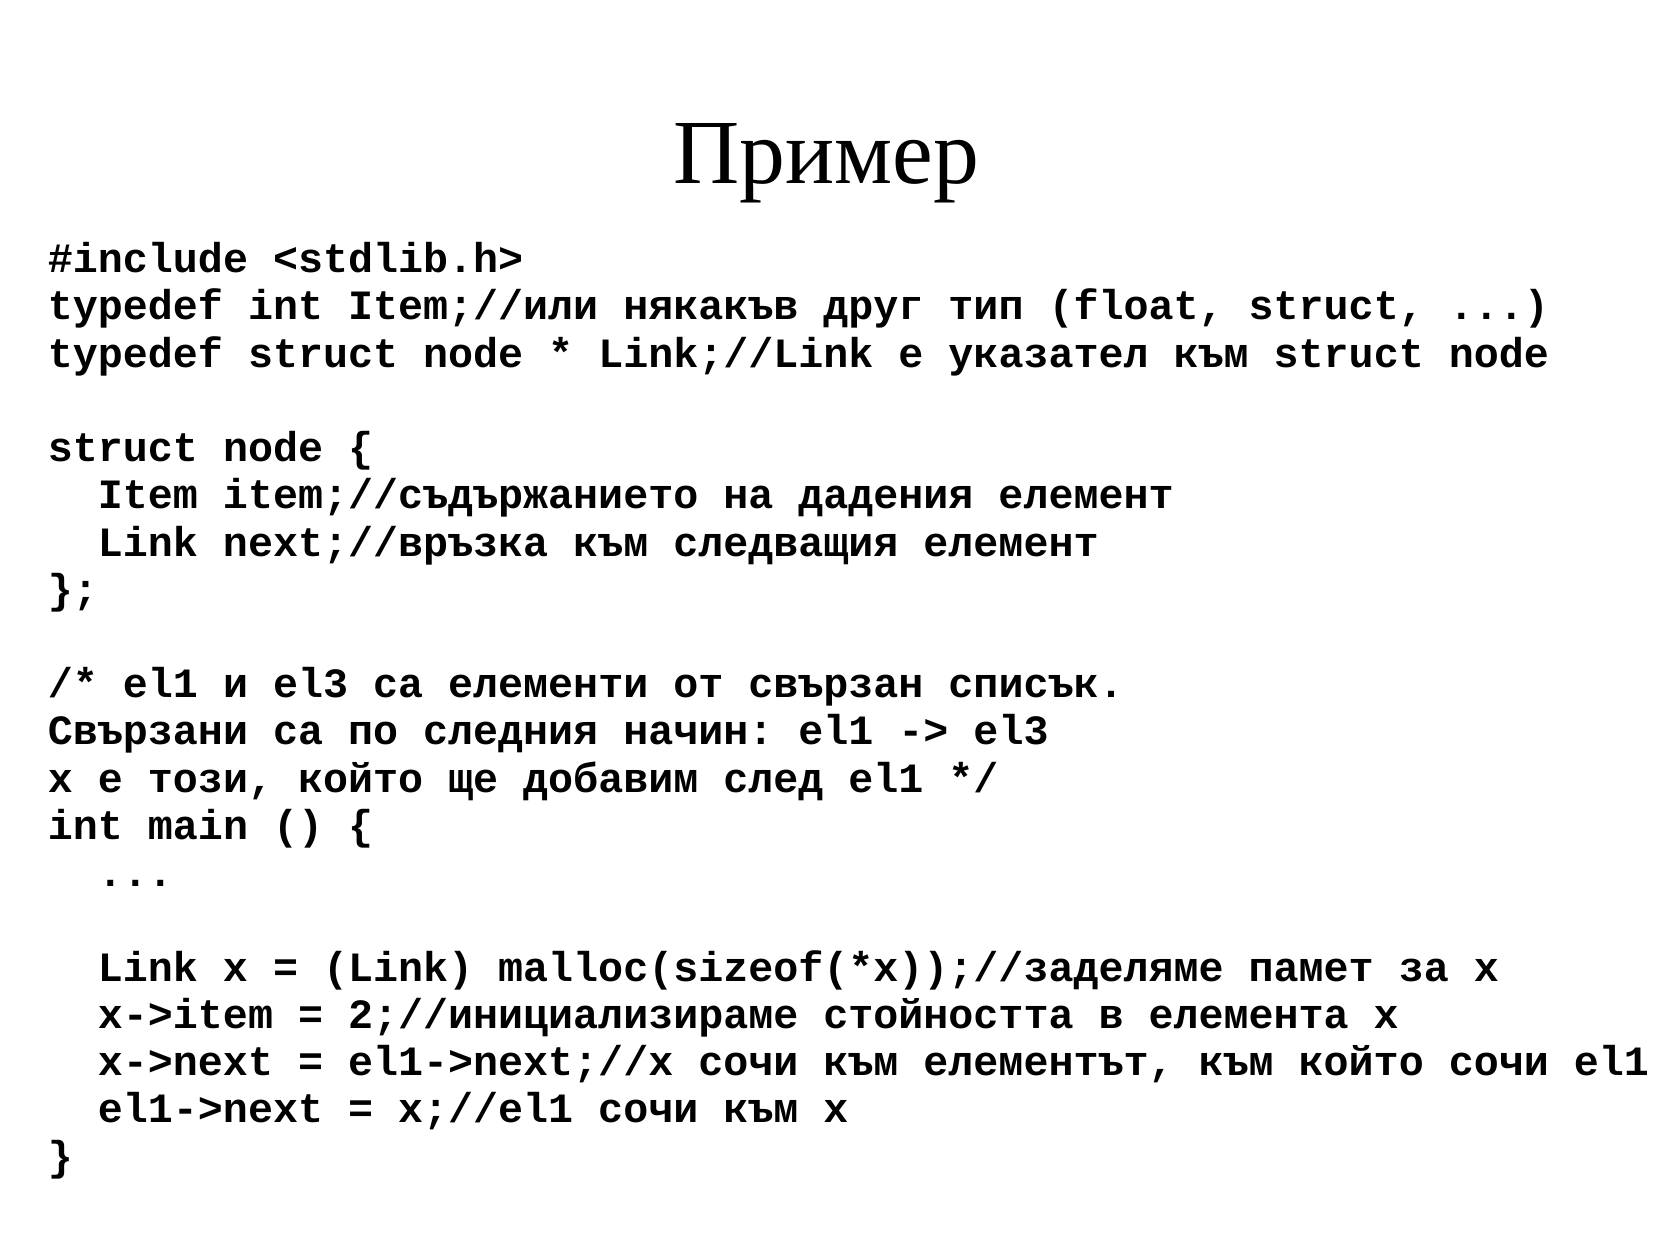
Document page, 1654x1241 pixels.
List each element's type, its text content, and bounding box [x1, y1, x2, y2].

text_box #include <stdlib.h> typedef int Item;//или някакъв друг тип (float, struct, ...) typedef struct node * Link;//Link е указател към struct node struct node { Item item;//съдържанието на дадения елемент Link next;//връзка към следващия елемент }; /* el1 и el3 са елементи от свързан списък. Свързани са по следния начин: el1 -> el3 x е този, който ще добавим след el1 */ int main () { ... Link x = (Link) malloc(sizeof(*x));//заделяме памет за x x->item = 2;//инициализираме стойността в елемента x x->next = el1->next;//x сочи към елементът, към който сочи el1 el1->next = x;//el1 сочи към x } [33, 230, 1654, 1201]
title Пример [82, 49, 1571, 230]
